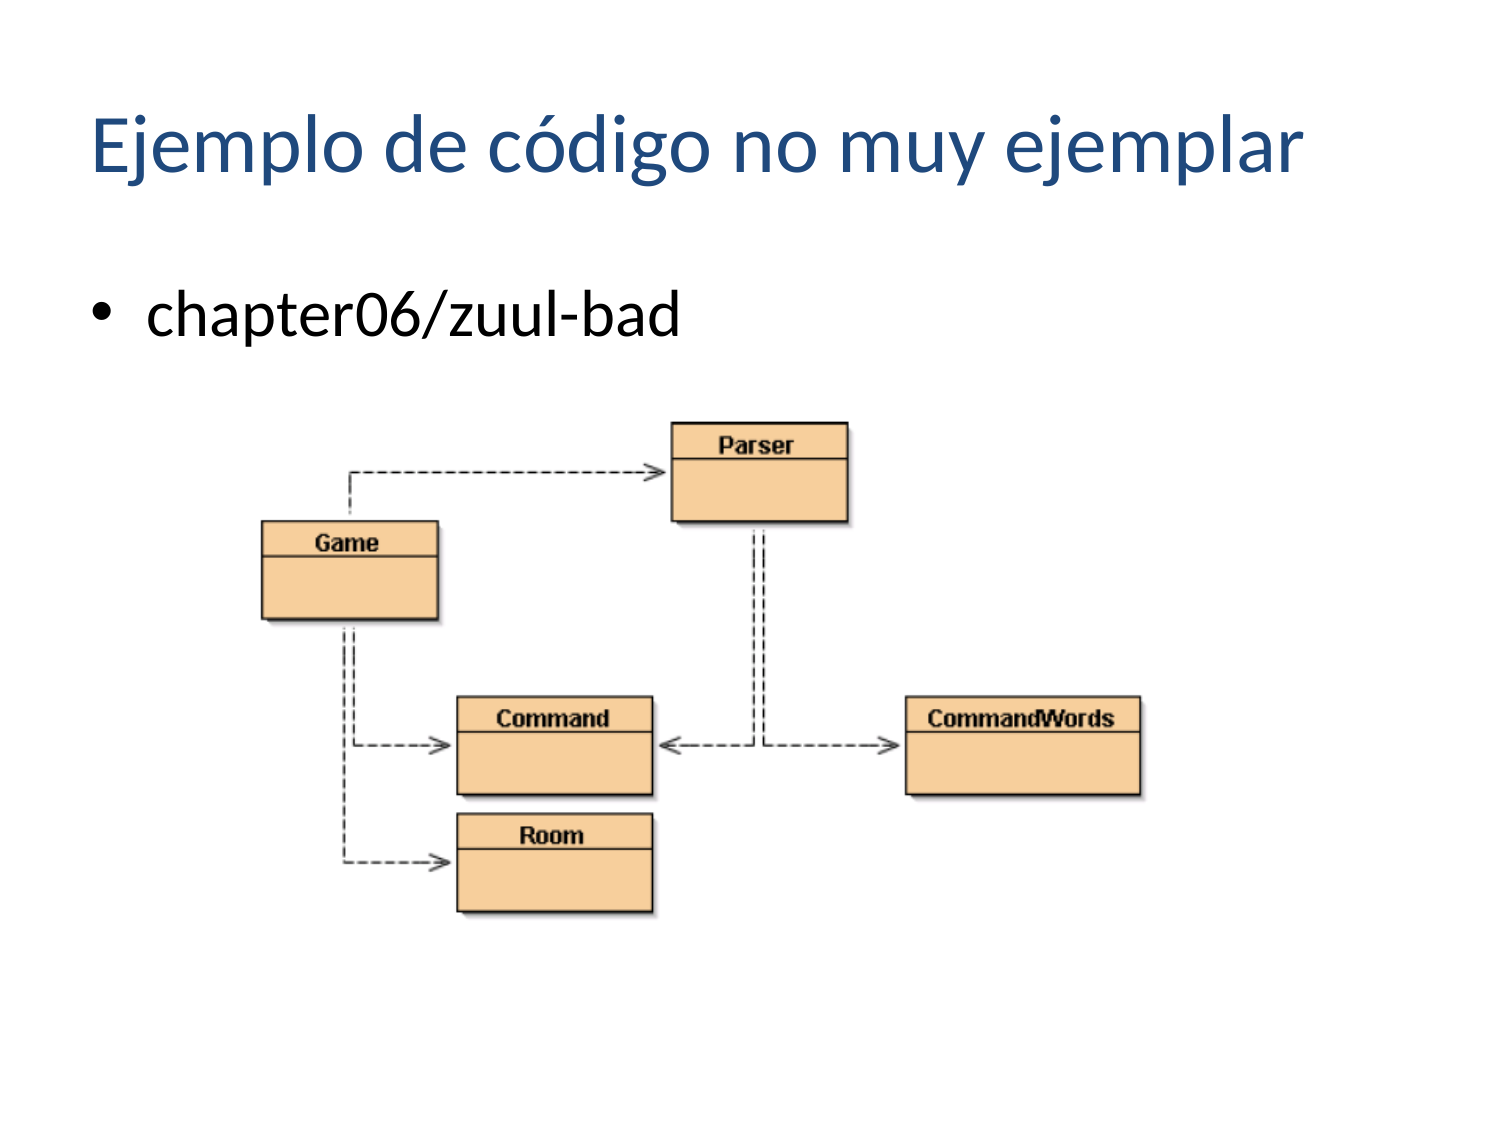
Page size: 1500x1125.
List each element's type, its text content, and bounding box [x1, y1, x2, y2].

list chapter06/zuul-bad [75, 262, 1426, 398]
title Ejemplo de código no muy ejemplar [75, 45, 1426, 233]
picture [230, 397, 1199, 959]
